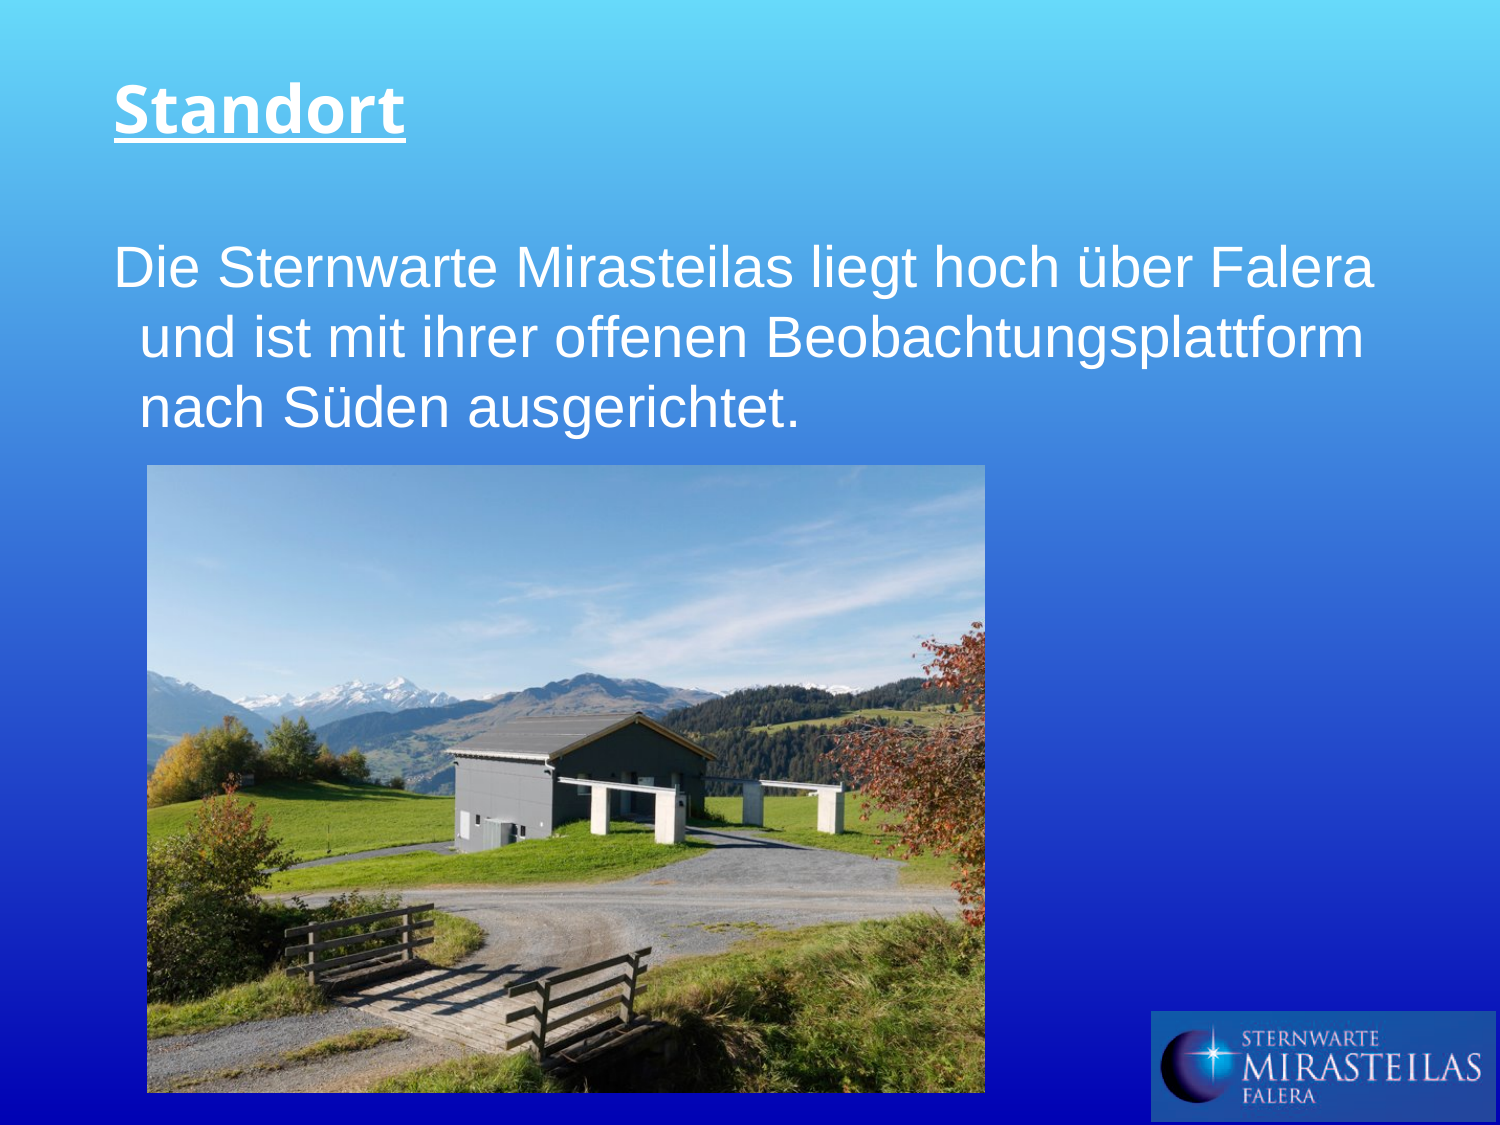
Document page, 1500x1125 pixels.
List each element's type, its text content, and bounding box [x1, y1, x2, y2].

picture [1151, 1011, 1496, 1122]
text_box Standort Die Sternwarte Mirasteilas liegt hoch über Falera und ist mit ihrer offenen Beobachtungsplattform nach Süden ausgerichtet. [82, 59, 1429, 686]
picture [147, 465, 985, 1093]
